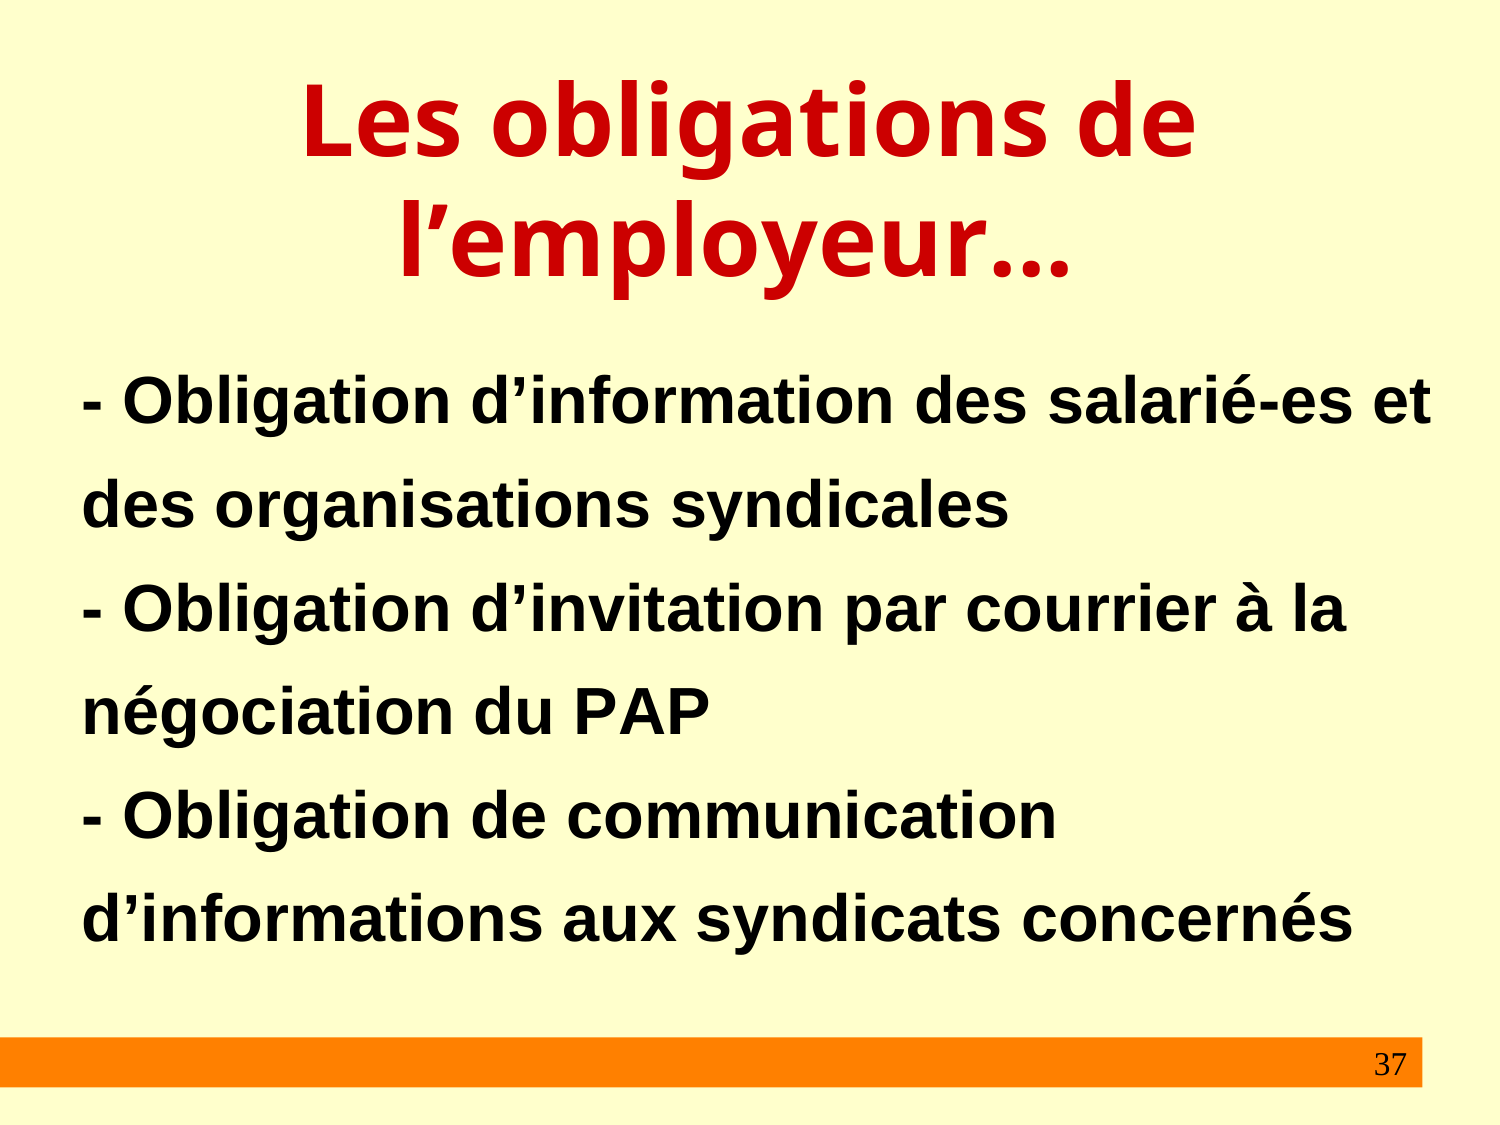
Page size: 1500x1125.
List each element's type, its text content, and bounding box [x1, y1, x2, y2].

text_box <numéro> [0, 1037, 1423, 1088]
title Les obligations de l’employeur... [74, 0, 1423, 122]
list - Obligation d’information des salarié-es et des organisations syndicales - Obligation d’invitation par courrier à la négociation du PAP - Obligation de communication d’informations aux syndicats concernés [0, 122, 1480, 1018]
